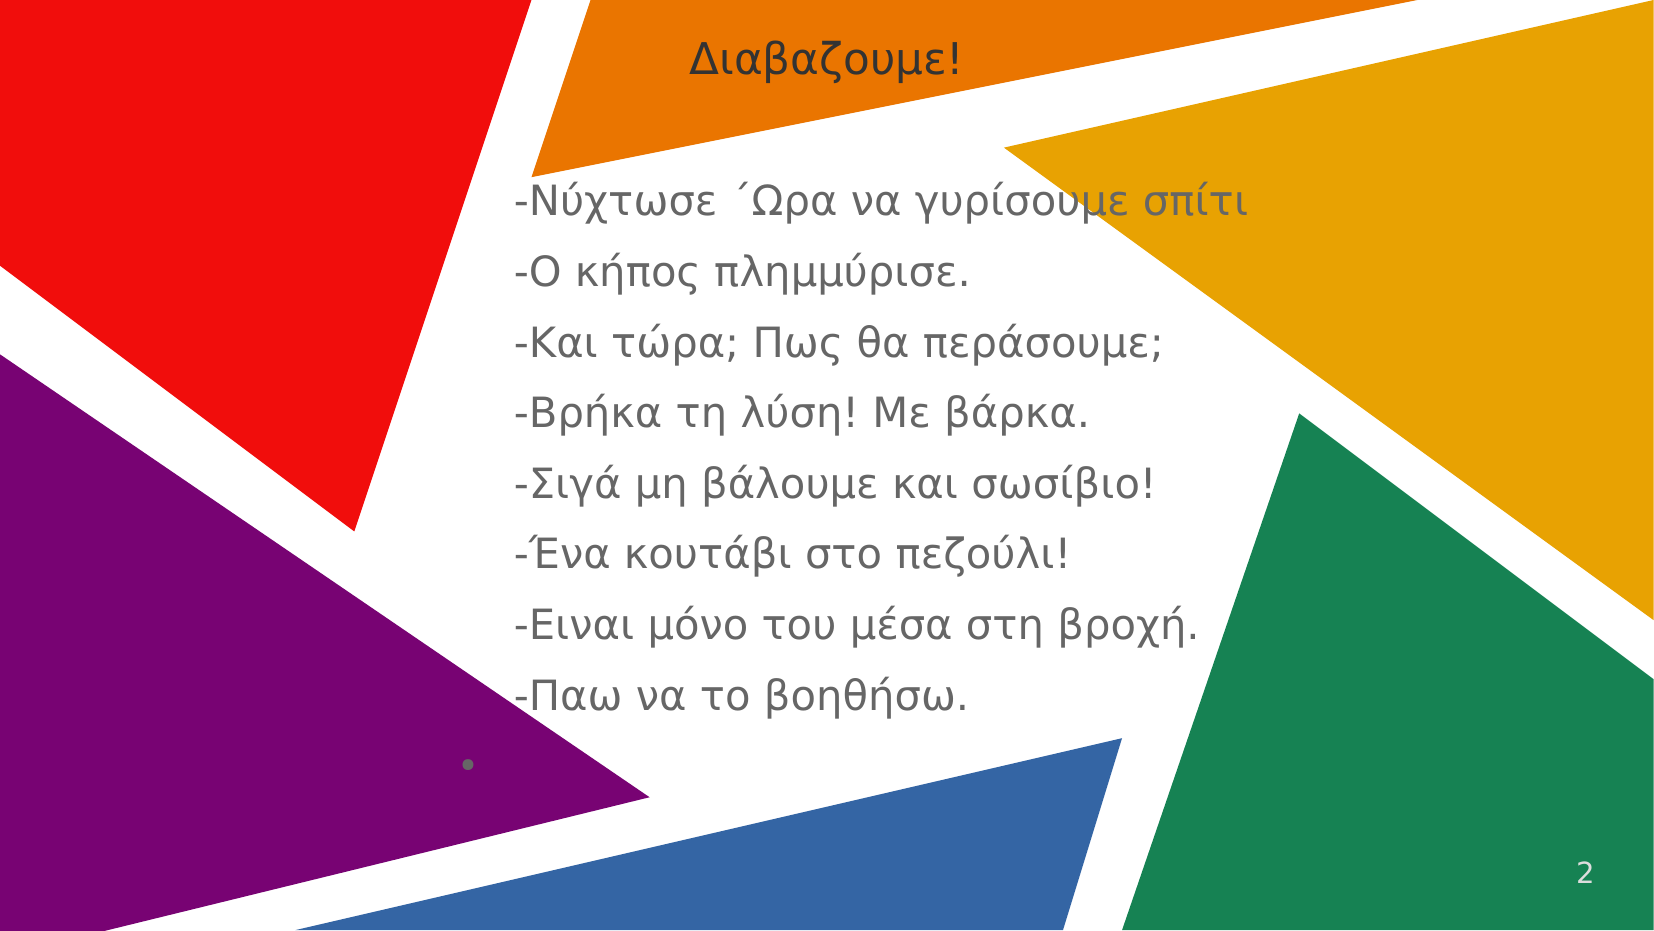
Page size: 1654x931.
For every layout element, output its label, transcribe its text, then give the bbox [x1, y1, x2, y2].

title Διαβαζουμε! [472, 0, 1182, 148]
list -Νύχτωσε ΄Ωρα να γυρίσουμε σπίτι -Ο κήπος πλημμύρισε. -Και τώρα; Πως θα περάσουμε; -Βρήκα τη λύση! Με βάρκα. -Σιγά μη βάλουμε και σωσίβιο! -Ένα κουτάβι στο πεζούλι! -Ειναι μόνο του μέσα στη βροχή. -Παω να το βοηθήσω. [442, 177, 1359, 739]
